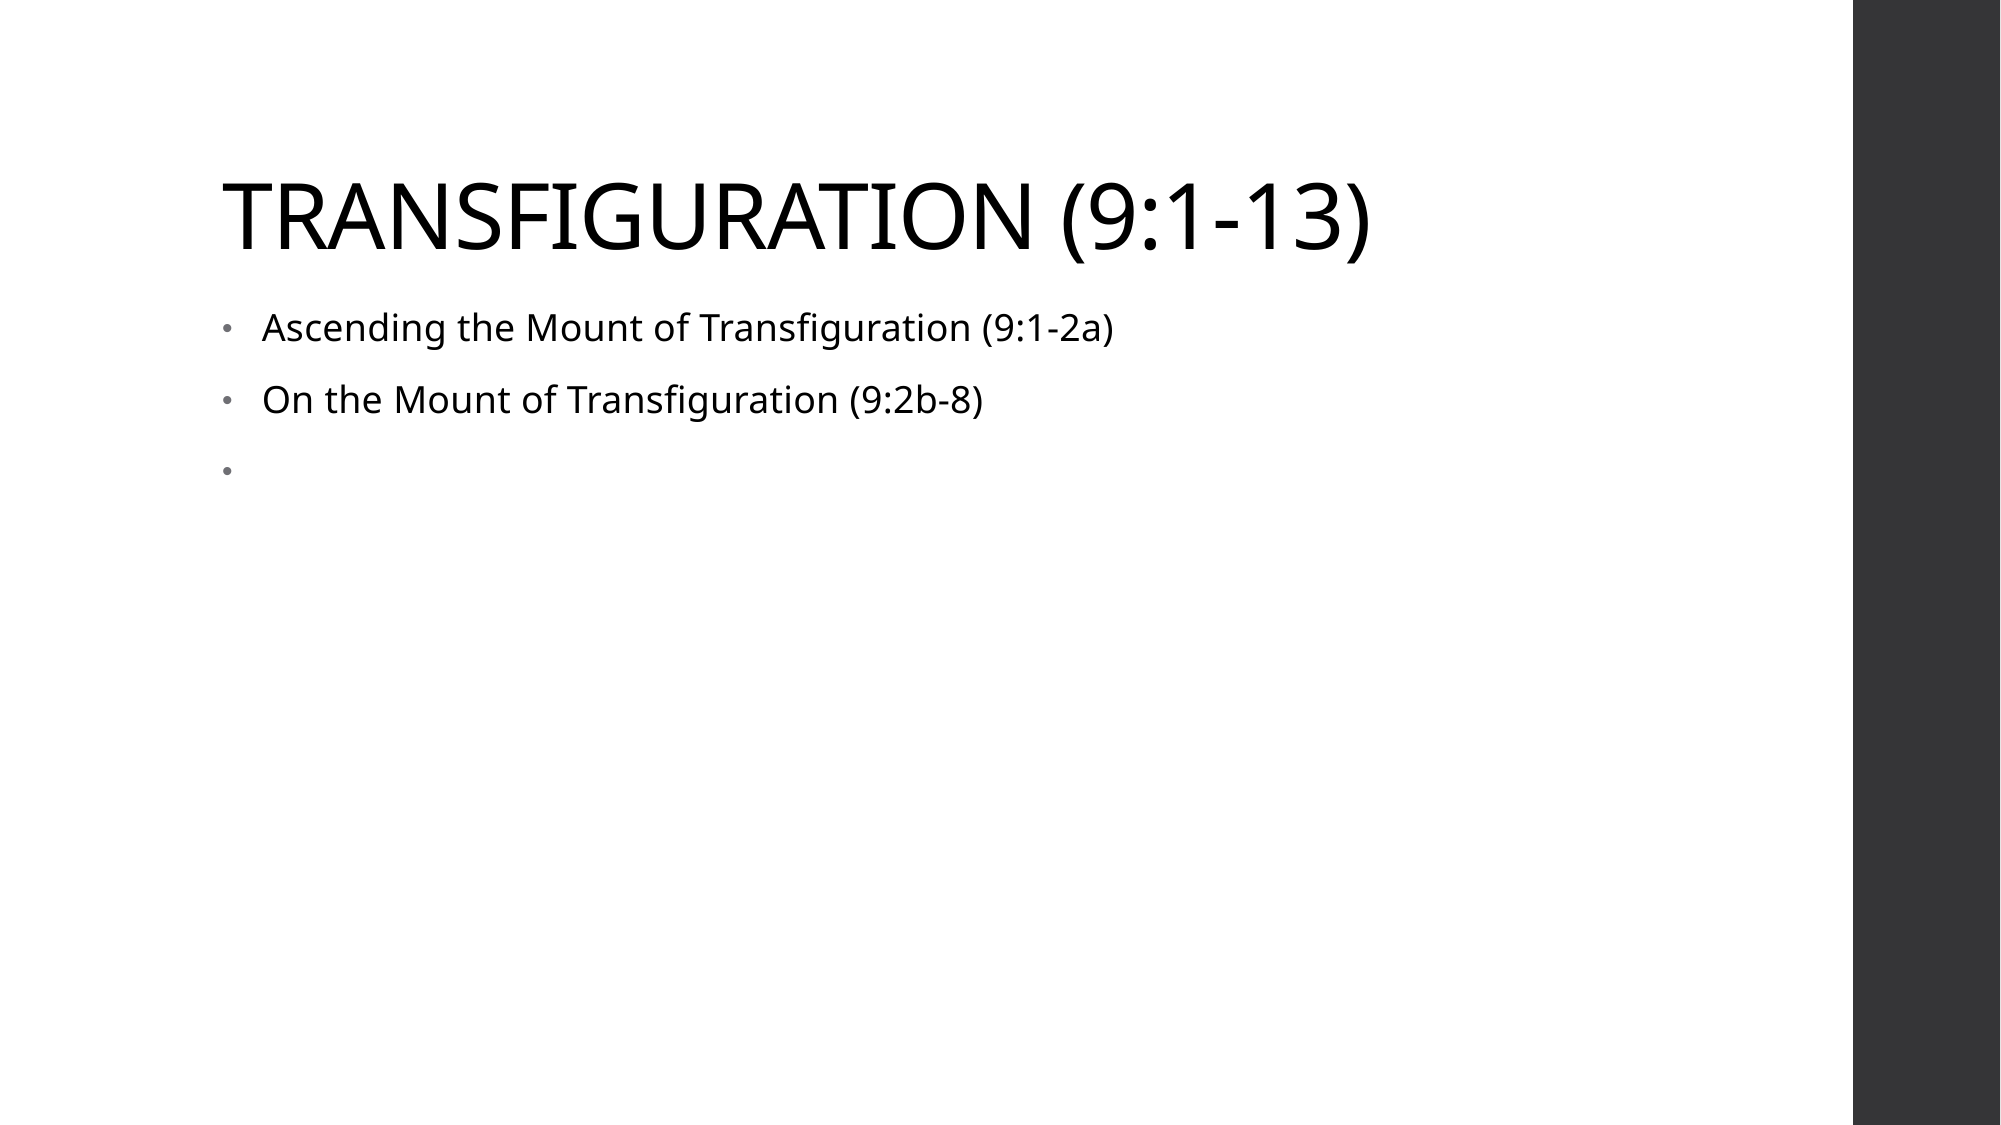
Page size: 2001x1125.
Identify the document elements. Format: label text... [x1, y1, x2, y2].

title TRANSFIGURATION (9:1-13) [206, 60, 1797, 278]
list Ascending the Mount of Transfiguration (9:1-2a) On the Mount of Transfiguration (9:2b-8) [206, 299, 1617, 1014]
